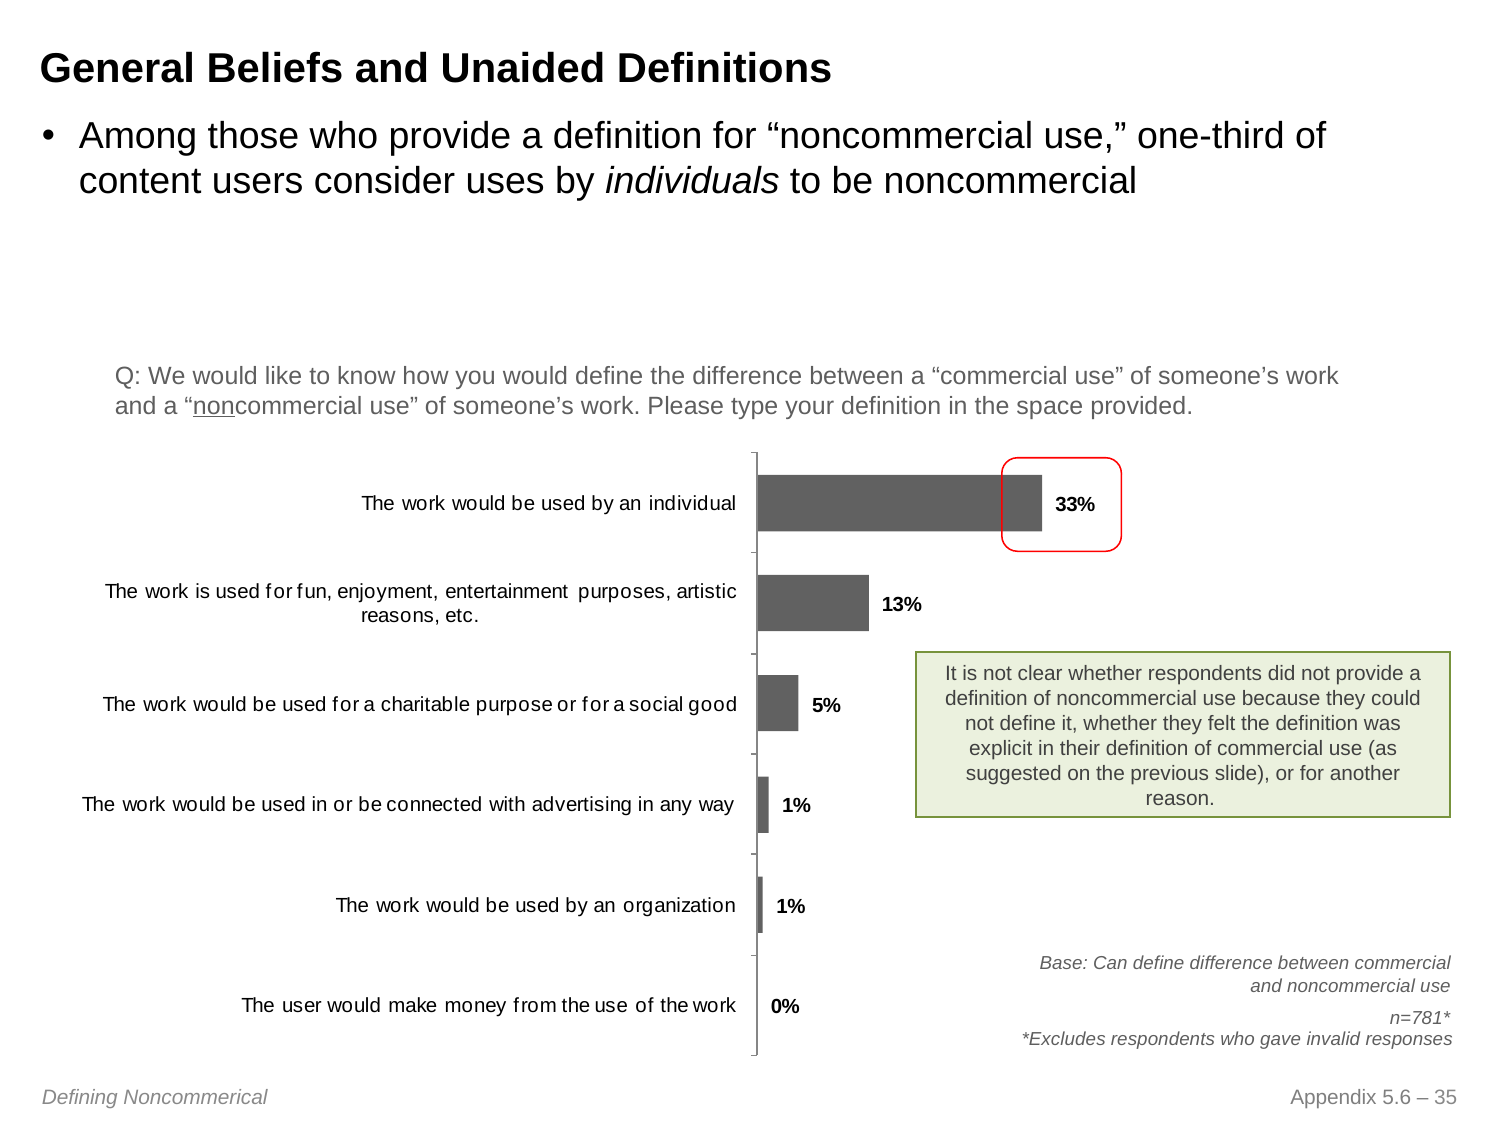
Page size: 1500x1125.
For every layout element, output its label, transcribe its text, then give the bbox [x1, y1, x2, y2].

text_box *Excludes respondents who gave invalid responses [908, 1018, 1468, 1057]
text_box Appendix 5.6 – <number> [1121, 1066, 1472, 1125]
text_box General Beliefs and Unaided Definitions [24, 27, 1288, 110]
text_box Among those who provide a definition for “noncommercial use,” one-third of content users consider uses by individuals to be noncommercial [27, 103, 1436, 210]
text_box Defining Noncommerical [27, 1066, 503, 1125]
text_box It is not clear whether respondents did not provide a definition of noncommercial use because they could not define it, whether they felt the definition was explicit in their definition of commercial use (as suggested on the previous slide), or for another reason. [916, 651, 1451, 818]
picture [37, 376, 1463, 1068]
text_box Q: We would like to know how you would define the difference between a “commercial use” of someone’s work and a “noncommercial use” of someone’s work. Please type your definition in the space provided. [99, 352, 1377, 428]
text_box Base: Can define difference between commercial and noncommercial use [1007, 943, 1466, 1004]
text_box n=781* [1150, 1004, 1465, 1018]
